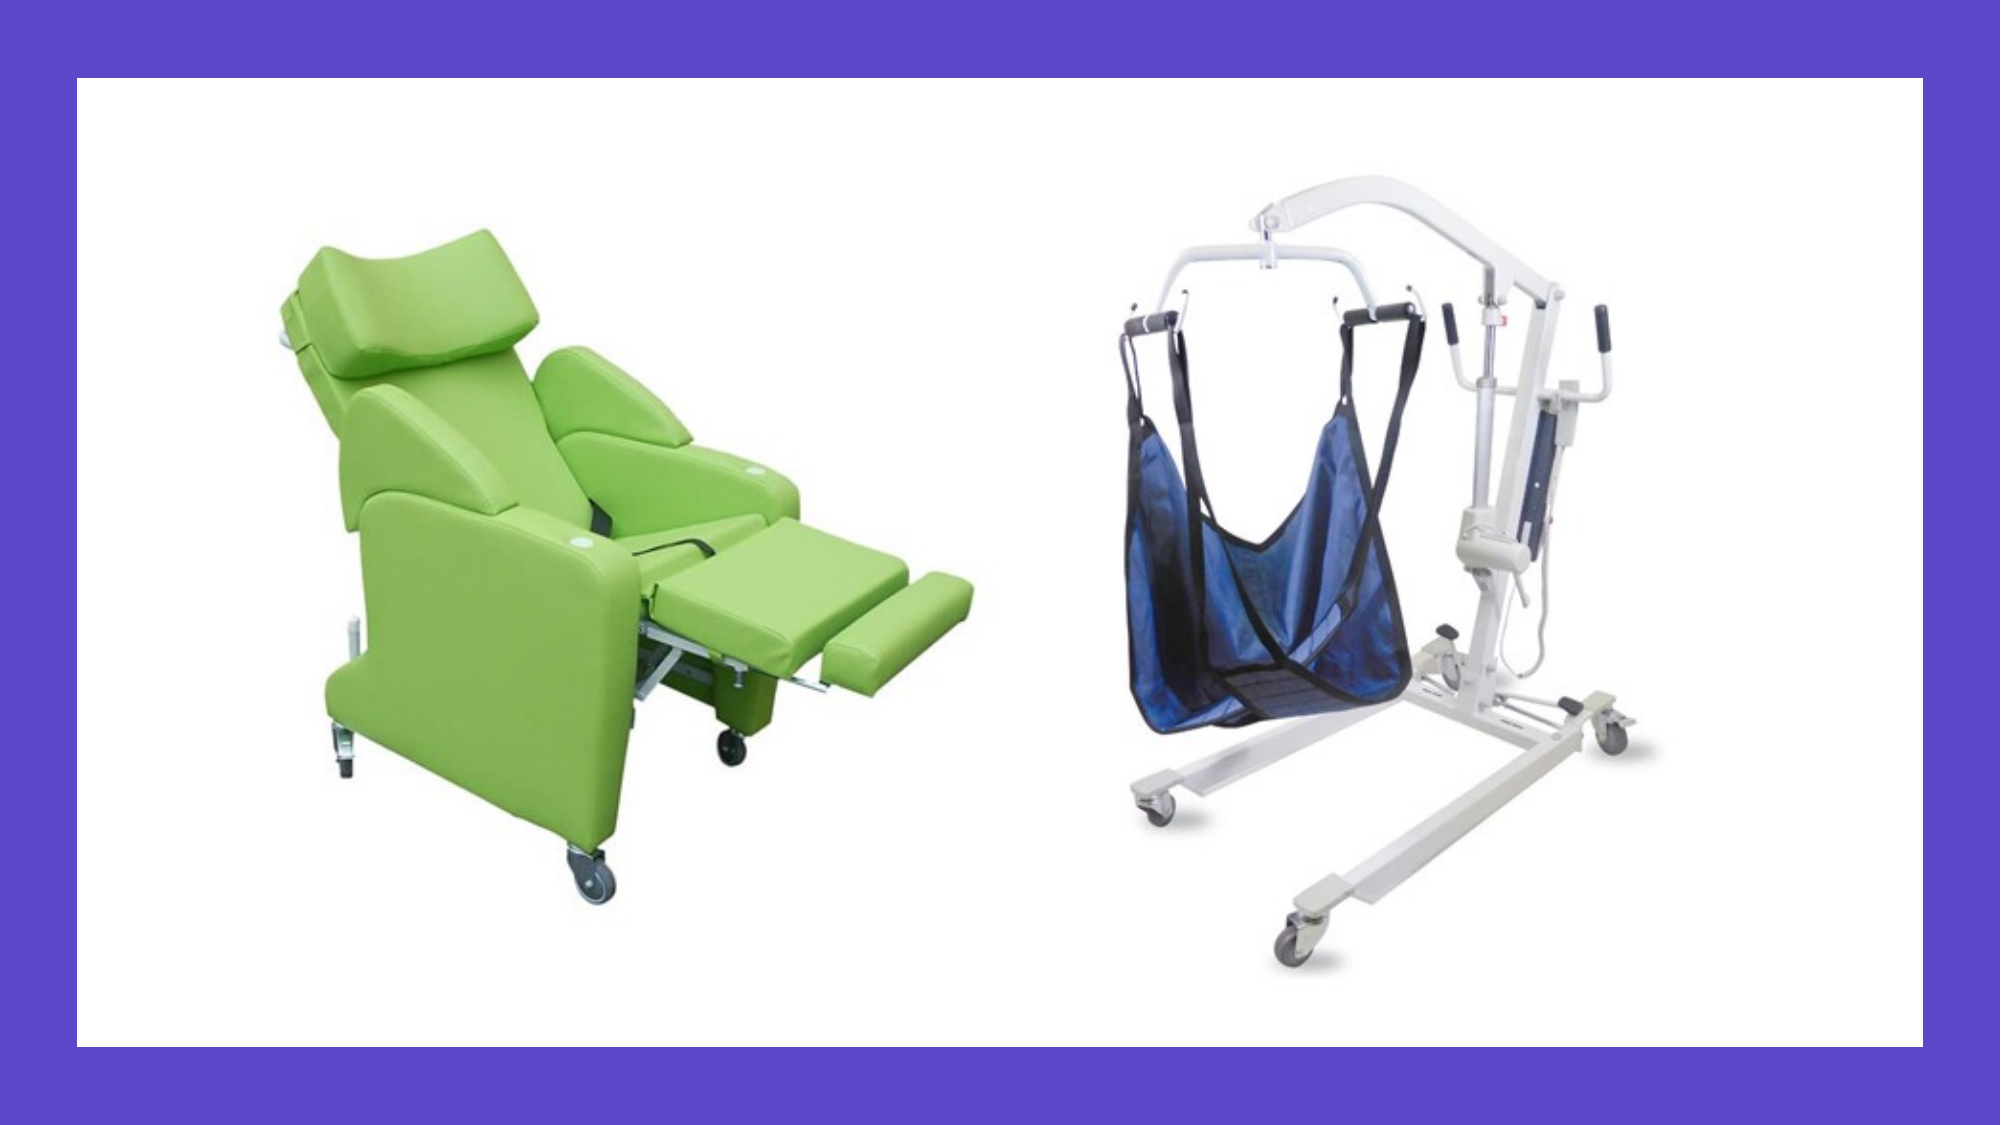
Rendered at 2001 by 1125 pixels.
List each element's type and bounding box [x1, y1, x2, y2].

picture [234, 131, 1766, 994]
text_box [0, 0, 2000, 1125]
